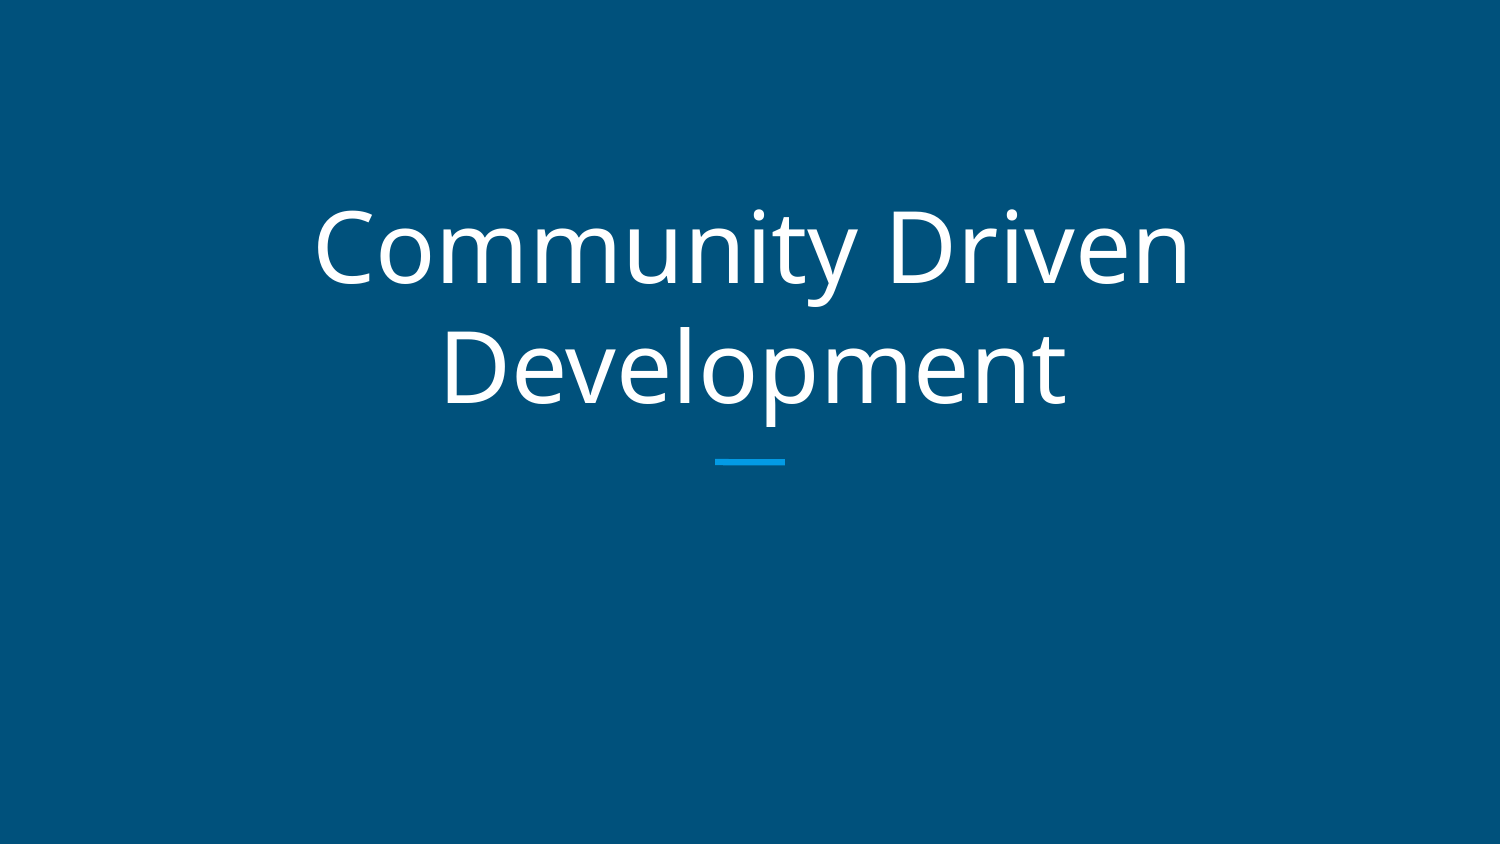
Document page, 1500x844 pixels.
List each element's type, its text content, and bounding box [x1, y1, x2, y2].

title Community Driven Development [78, 289, 1428, 439]
